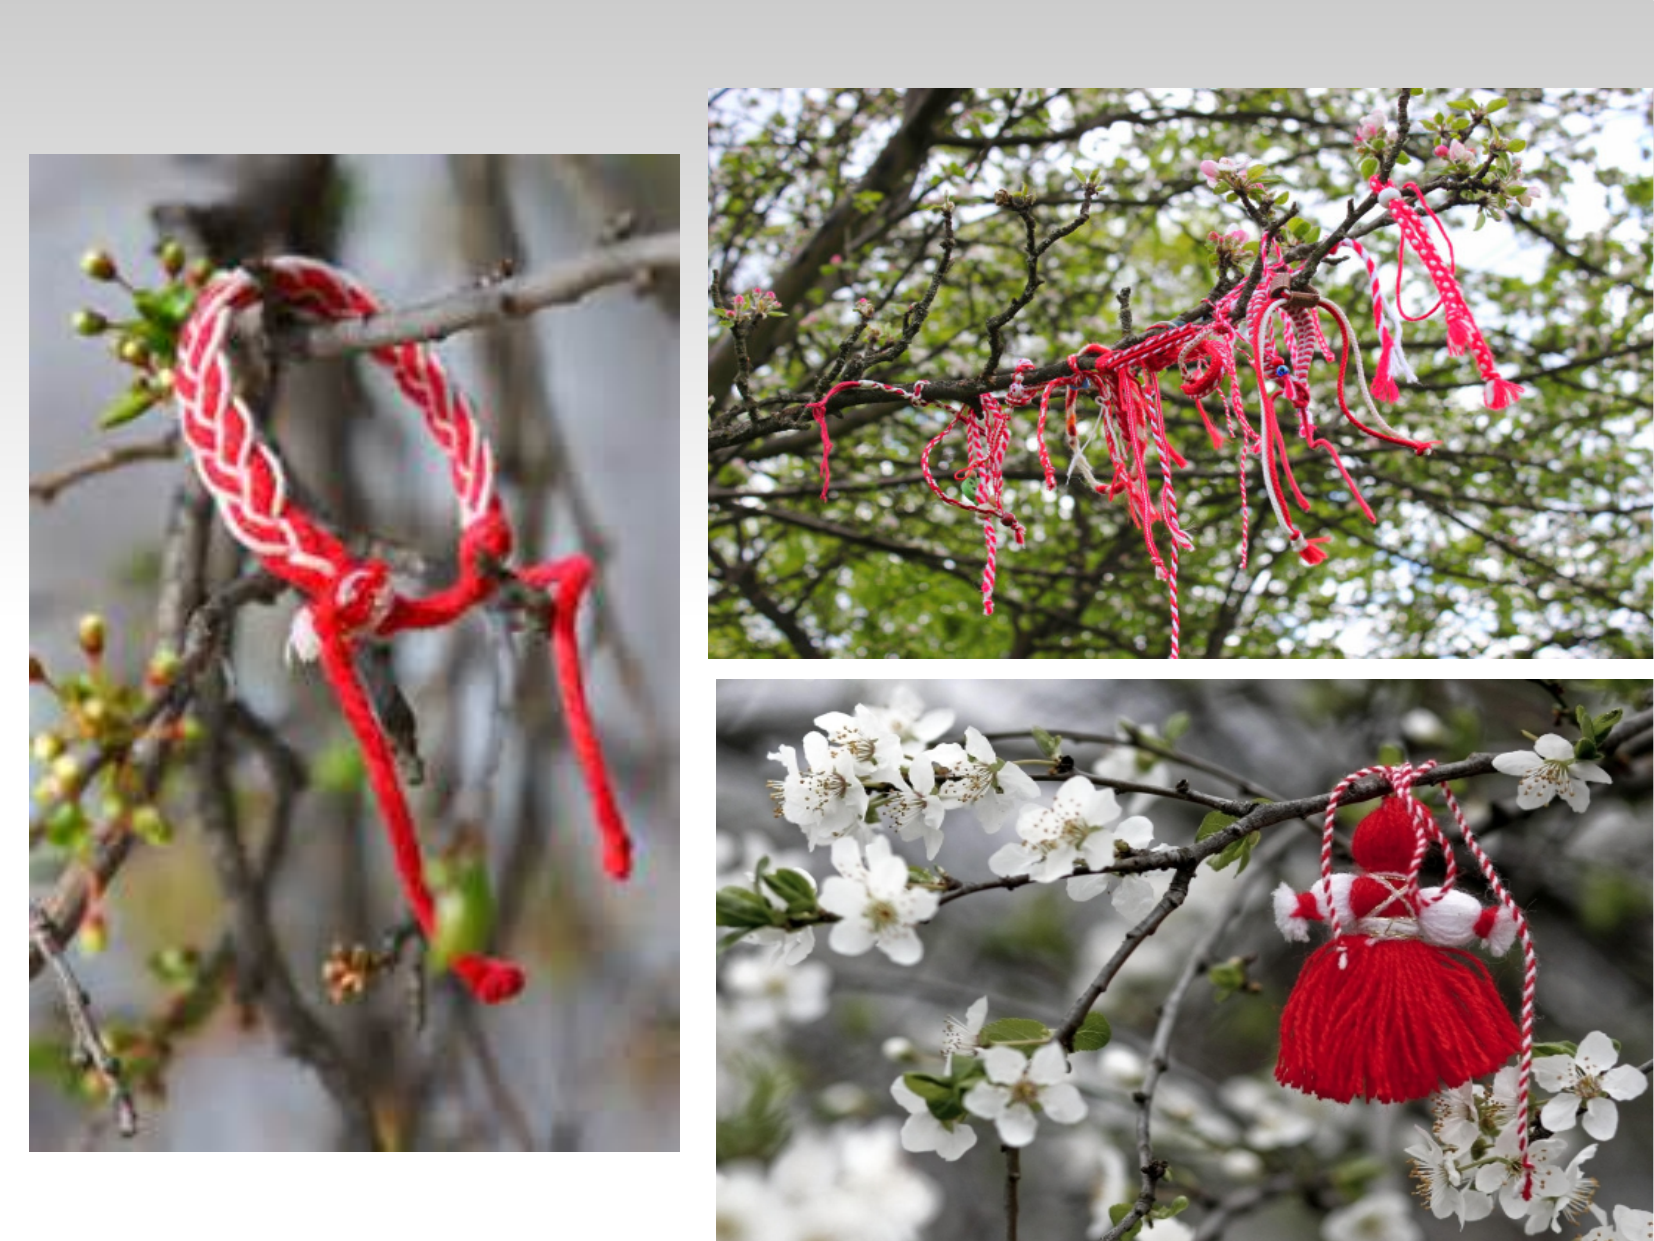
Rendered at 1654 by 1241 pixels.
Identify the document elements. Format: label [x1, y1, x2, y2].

picture [716, 679, 1654, 1241]
picture [708, 88, 1654, 659]
picture [29, 154, 680, 1152]
